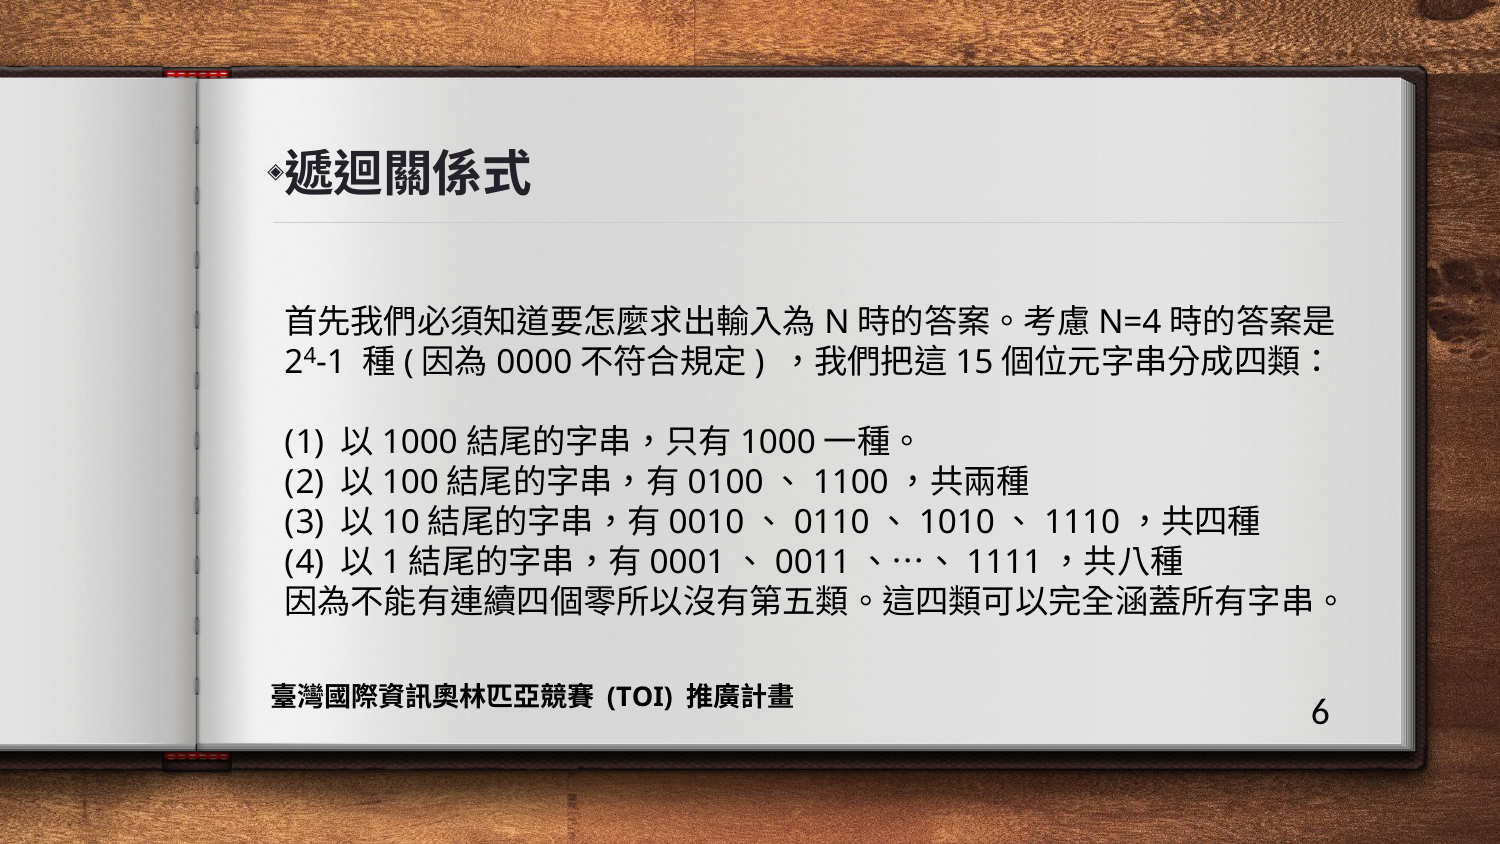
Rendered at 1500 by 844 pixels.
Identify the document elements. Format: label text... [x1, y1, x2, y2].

text_box [1295, 672, 1386, 737]
list 遞迴關係式 [252, 126, 1194, 216]
text_box 首先我們必須知道要怎麼求出輸入為N時的答案。考慮N=4時的答案是24-1 種(因為0000不符合規定) ，我們把這15個位元字串分成四類： 以1000結尾的字串，只有1000一種。 以100結尾的字串，有0100、1100，共兩種 以10結尾的字串，有0010、0110、1010、1110，共四種 以1結尾的字串，有0001、0011、…、1111，共八種 因為不能有連續四個零所以沒有第五類。這四類可以完全涵蓋所有字串。 [269, 293, 1367, 632]
